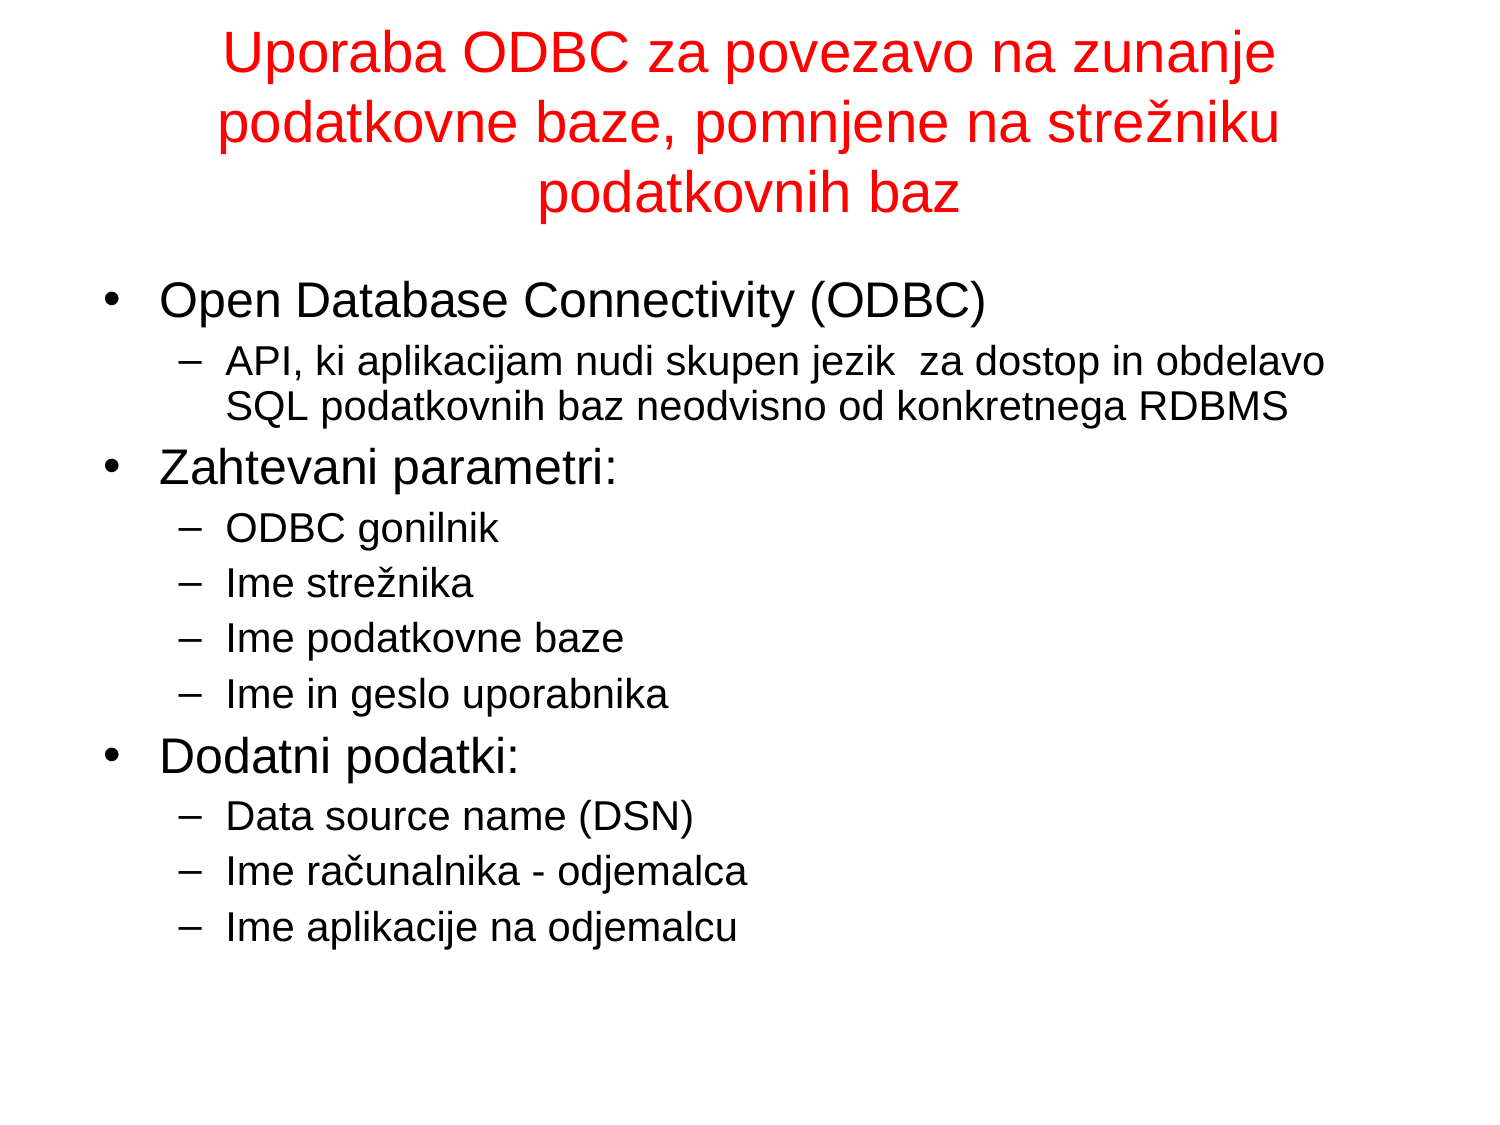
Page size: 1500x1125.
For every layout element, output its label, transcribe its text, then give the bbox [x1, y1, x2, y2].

list Open Database Connectivity (ODBC) API, ki aplikacijam nudi skupen jezik za dostop in obdelavo SQL podatkovnih baz neodvisno od konkretnega RDBMS Zahtevani parametri: ODBC gonilnik Ime strežnika Ime podatkovne baze Ime in geslo uporabnika Dodatni podatki: Data source name (DSN) Ime računalnika - odjemalca Ime aplikacije na odjemalcu [88, 267, 1364, 1015]
title Uporaba ODBC za povezavo na zunanje podatkovne baze, pomnjene na strežniku podatkovnih baz [112, 6, 1388, 232]
